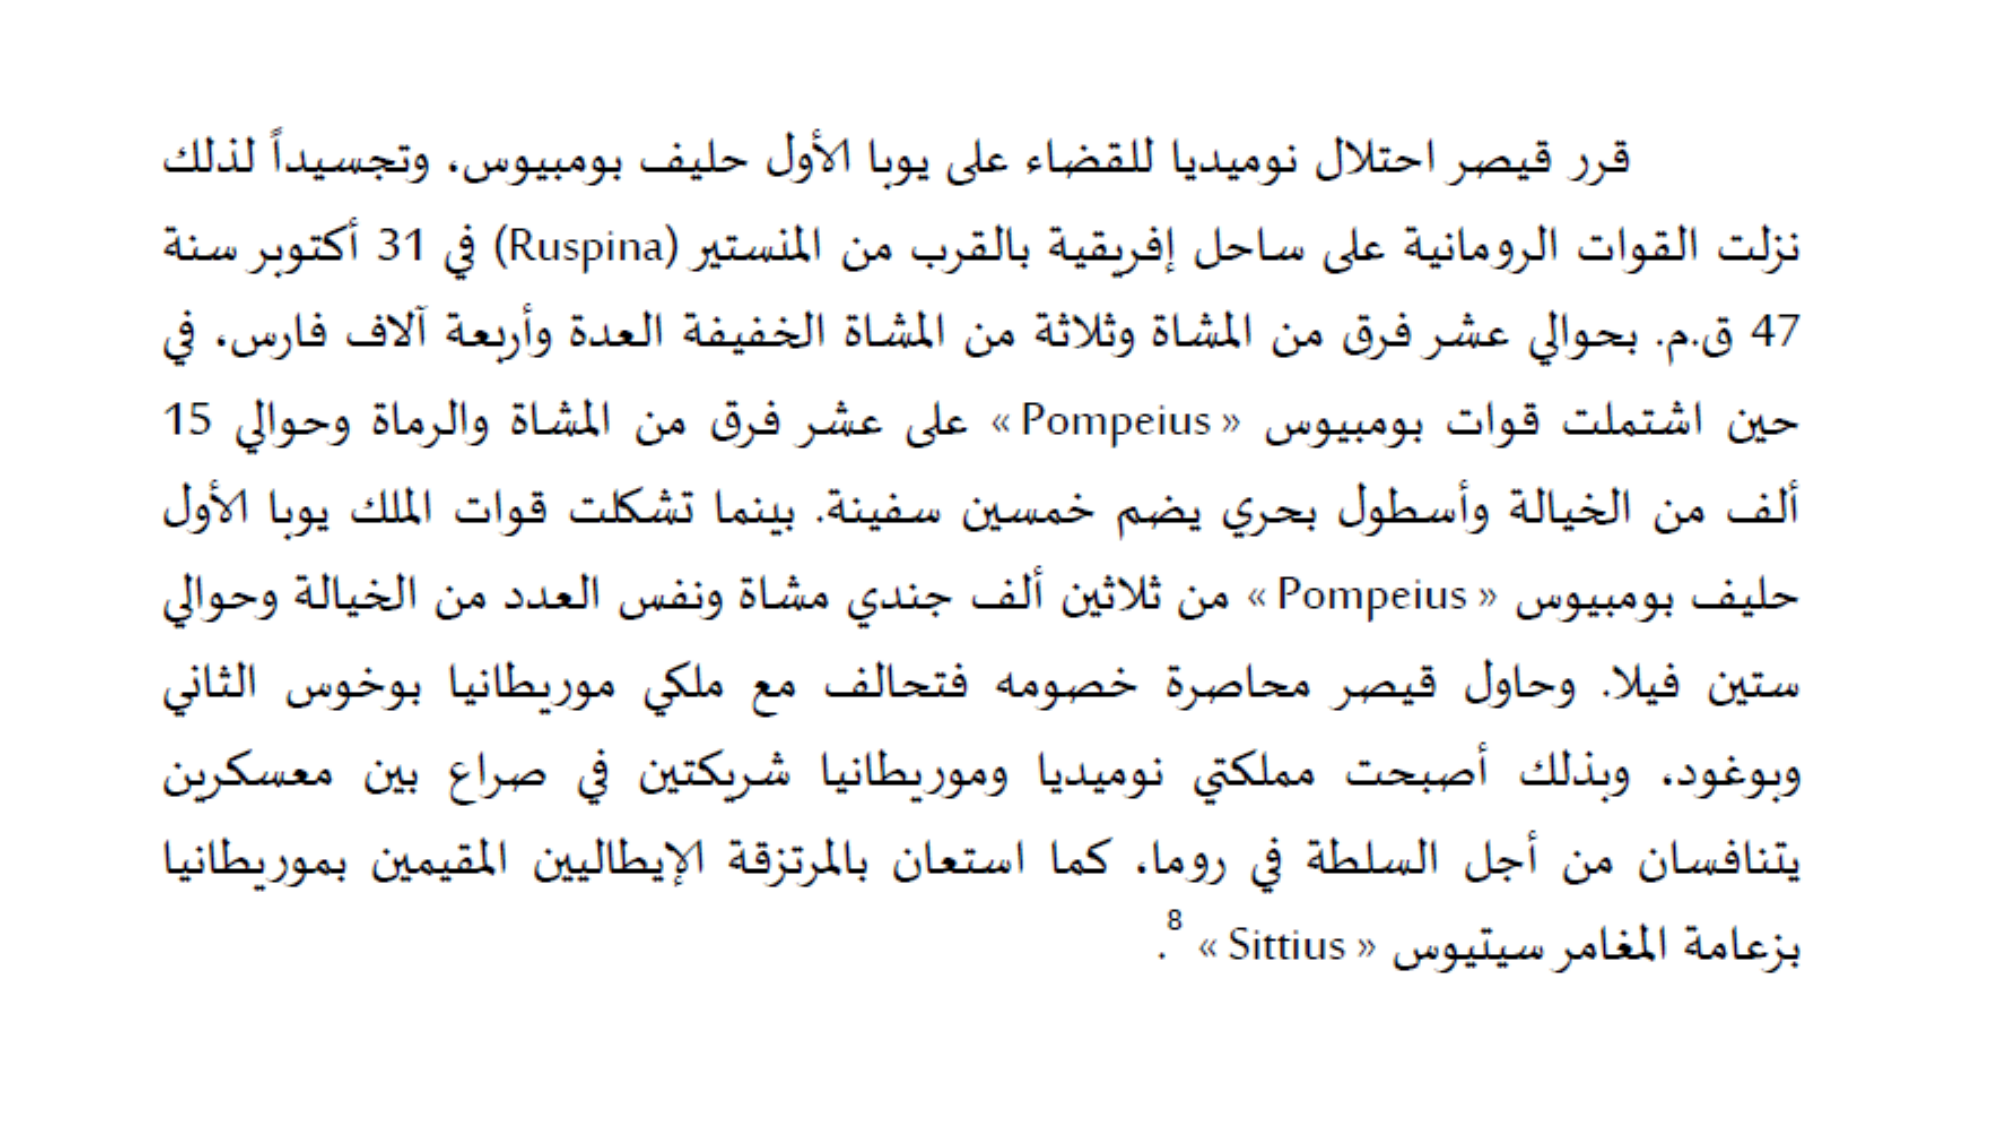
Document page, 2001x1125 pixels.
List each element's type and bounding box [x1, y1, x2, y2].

picture [133, 125, 1837, 984]
